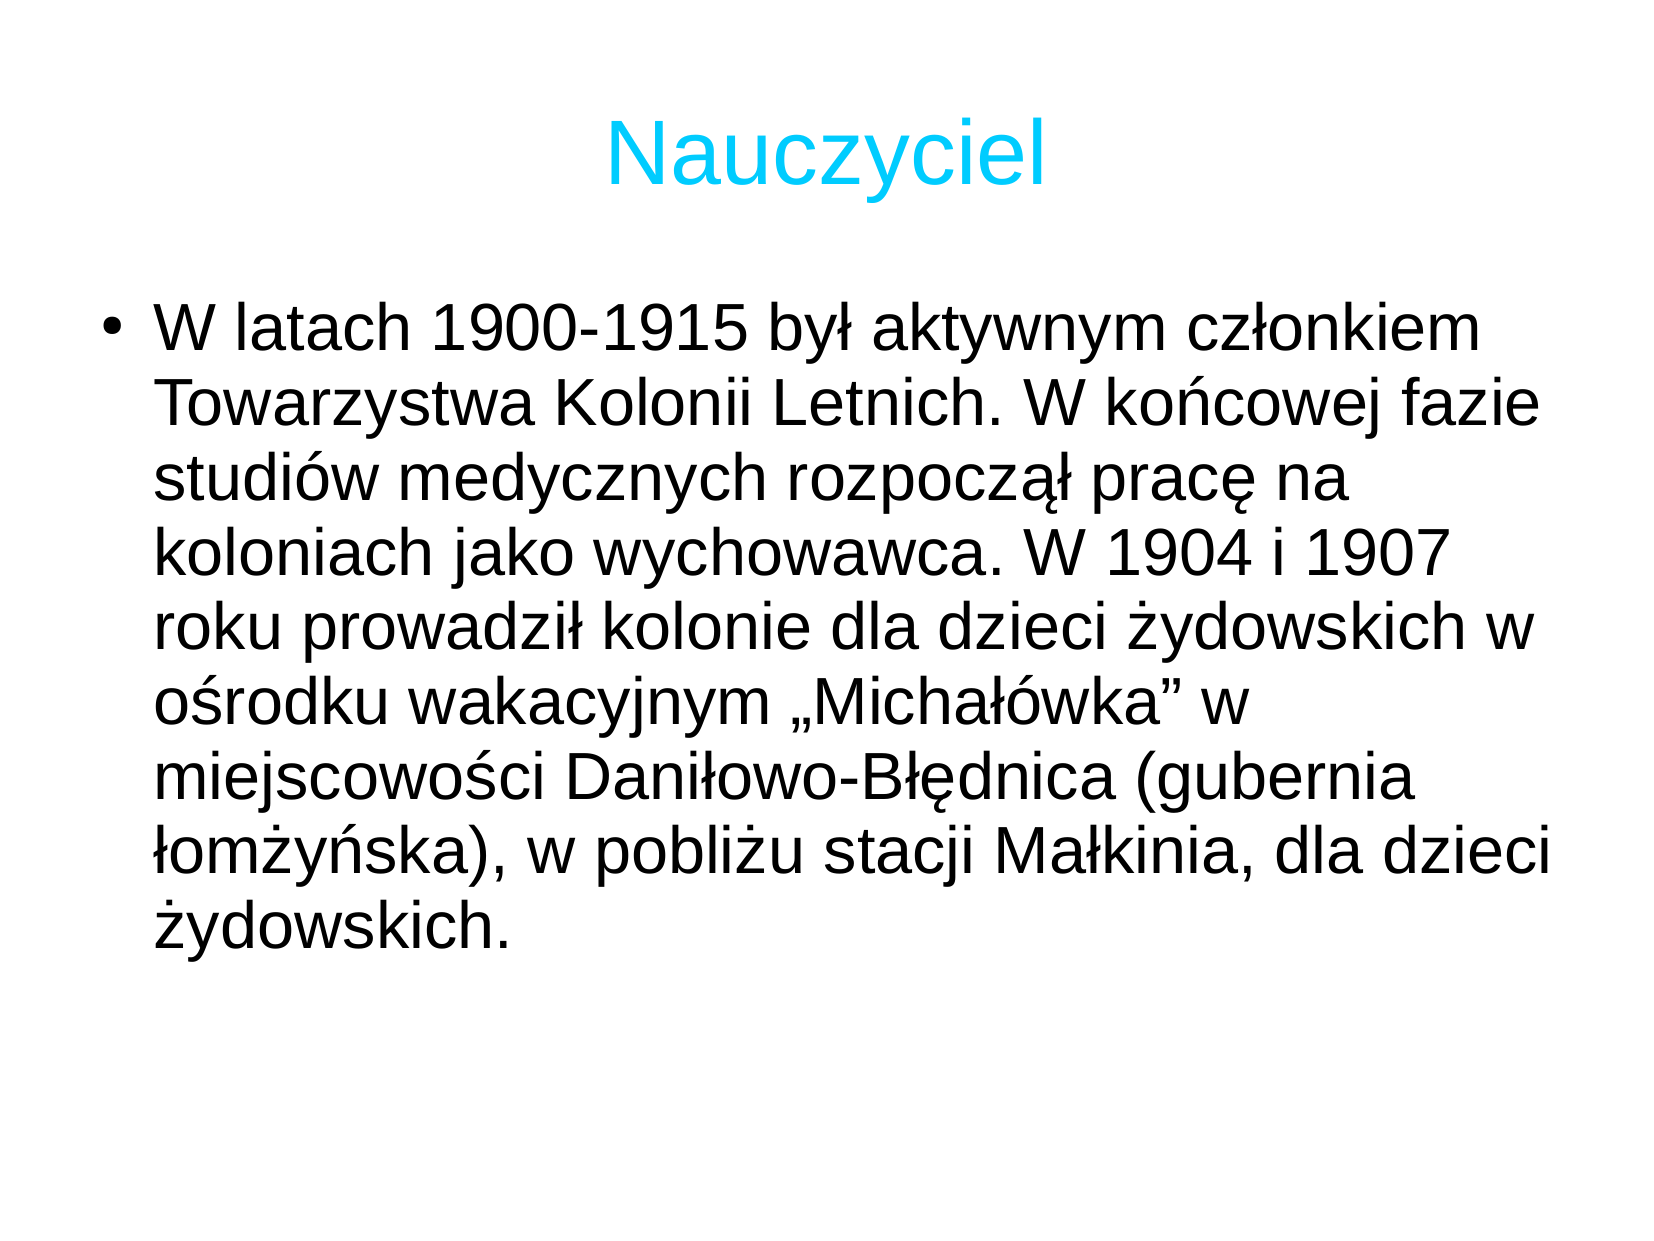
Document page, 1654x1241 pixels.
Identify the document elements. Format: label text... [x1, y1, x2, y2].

title Nauczyciel [82, 49, 1571, 257]
list W latach 1900-1915 był aktywnym członkiem Towarzystwa Kolonii Letnich. W końcowej fazie studiów medycznych rozpoczął pracę na koloniach jako wychowawca. W 1904 i 1907 roku prowadził kolonie dla dzieci żydowskich w ośrodku wakacyjnym „Michałówka” w miejscowości Daniłowo-Błędnica (gubernia łomżyńska), w pobliżu stacji Małkinia, dla dzieci żydowskich. [82, 290, 1571, 1109]
